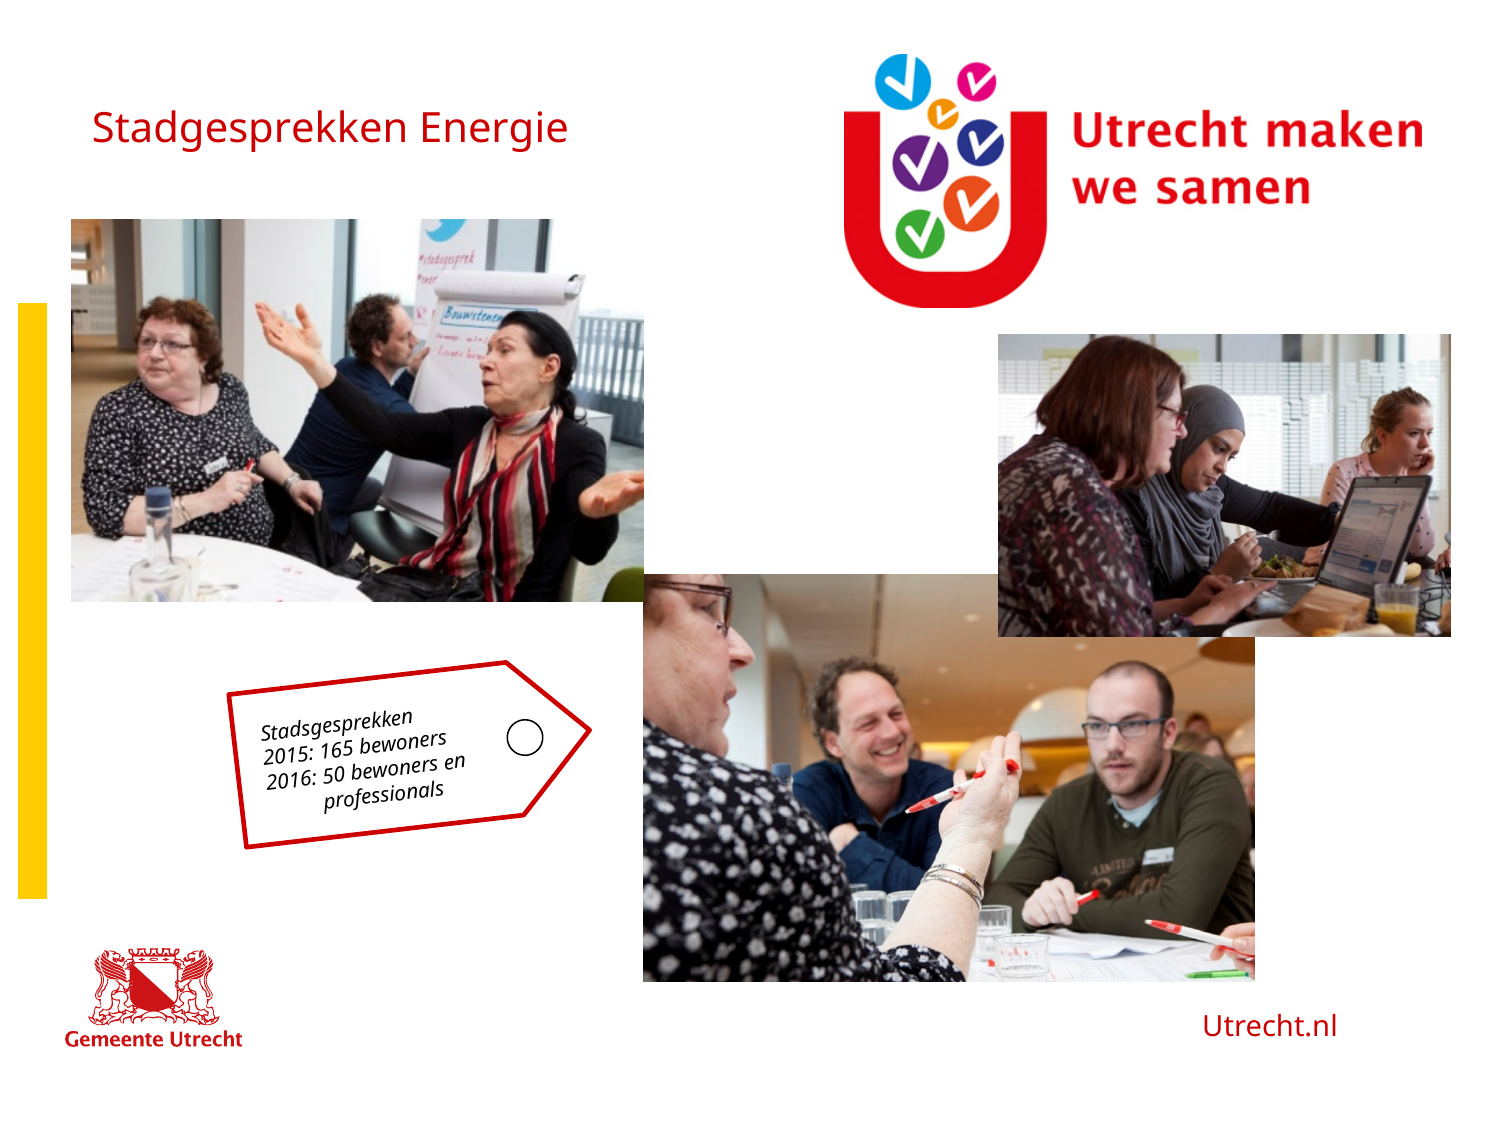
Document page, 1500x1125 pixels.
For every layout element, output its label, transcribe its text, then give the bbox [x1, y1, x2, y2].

text_box [228, 662, 537, 848]
text_box Stadsgesprekken 2015: 165 bewoners 2016: 50 bewoners en professionals [243, 679, 562, 830]
text_box [551, 698, 590, 770]
title Stadgesprekken Energie [76, 54, 844, 197]
picture [844, 54, 1422, 308]
title Stadgesprekken Energie [1422, 54, 1427, 197]
picture [71, 219, 1451, 982]
